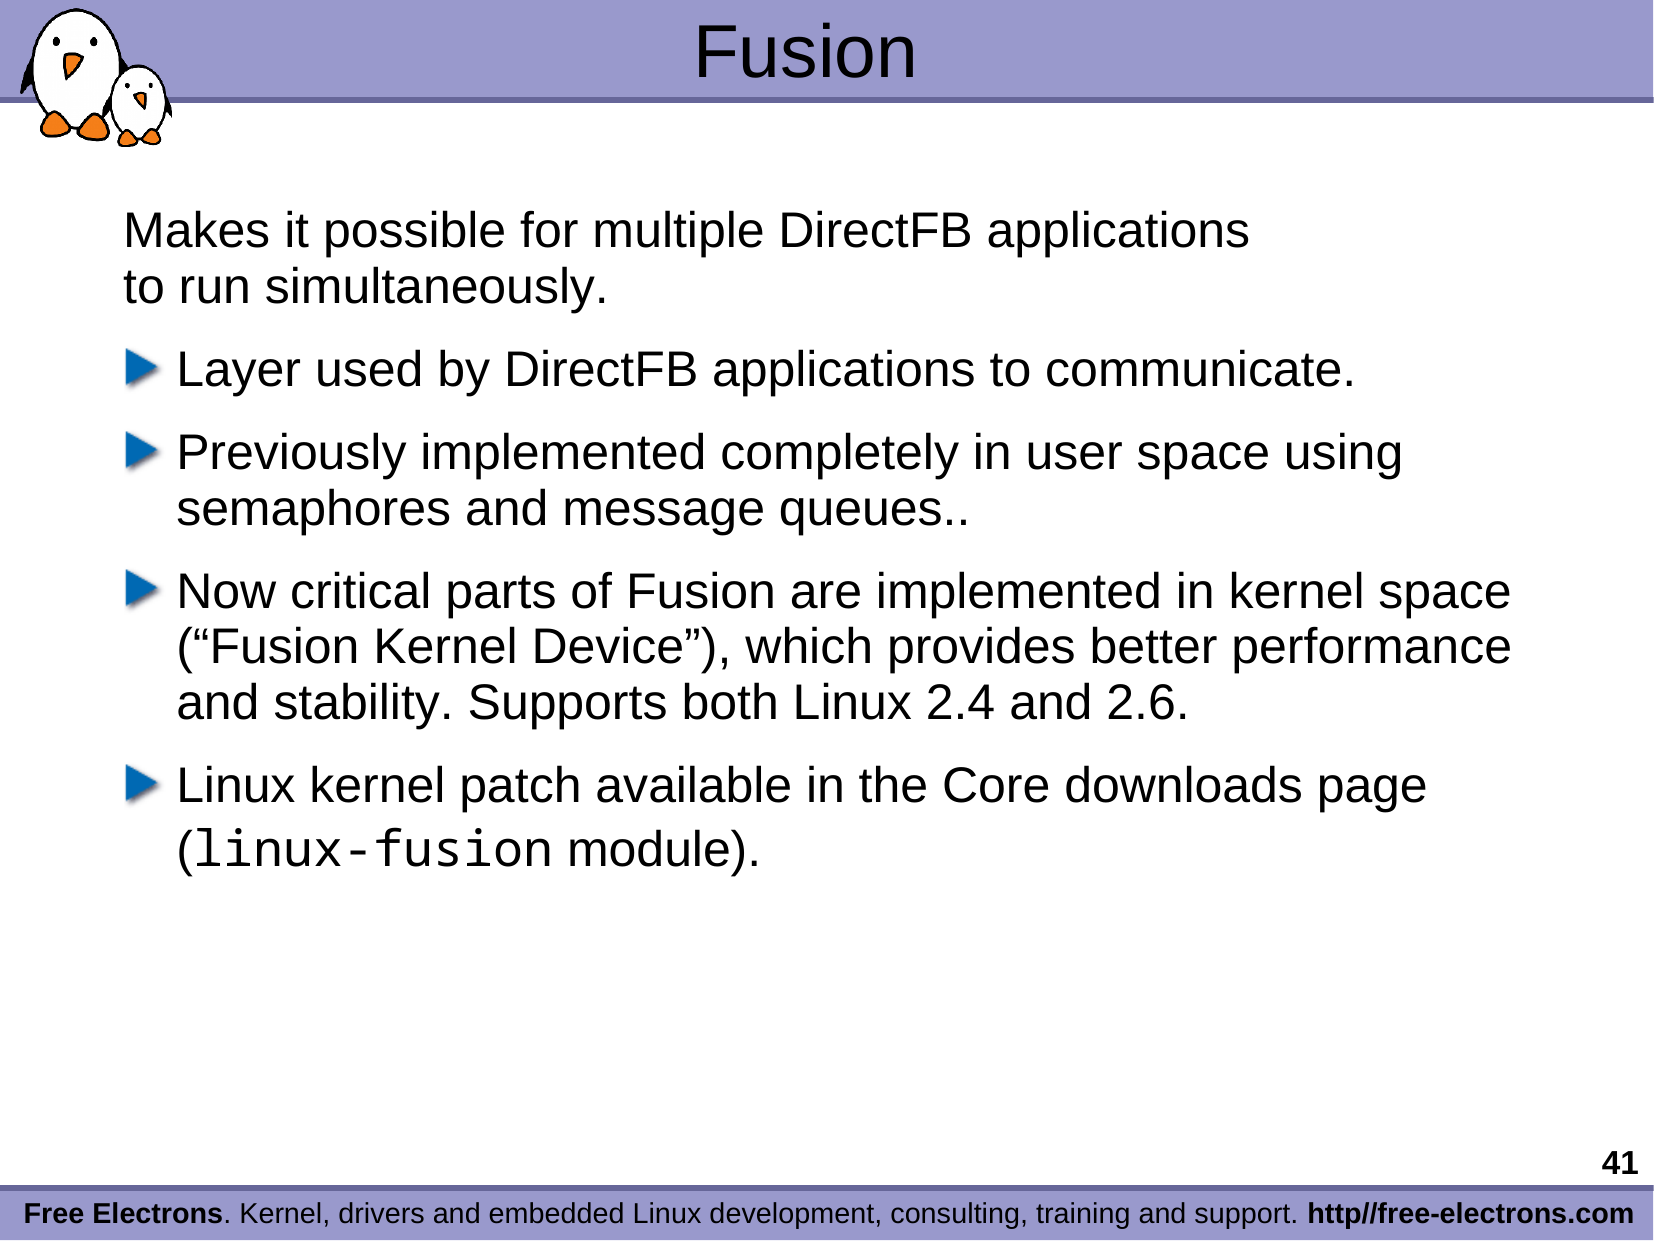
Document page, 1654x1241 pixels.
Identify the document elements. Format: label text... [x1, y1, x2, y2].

list Makes it possible for multiple DirectFB applications to run simultaneously. Layer used by DirectFB applications to communicate. Previously implemented completely in user space using semaphores and message queues.. Now critical parts of Fusion are implemented in kernel space (“Fusion Kernel Device”), which provides better performance and stability. Supports both Linux 2.4 and 2.6. Linux kernel patch available in the Core downloads page (linux-fusion module). [105, 202, 1518, 1053]
title Fusion [60, 0, 1551, 104]
picture [20, 8, 172, 147]
